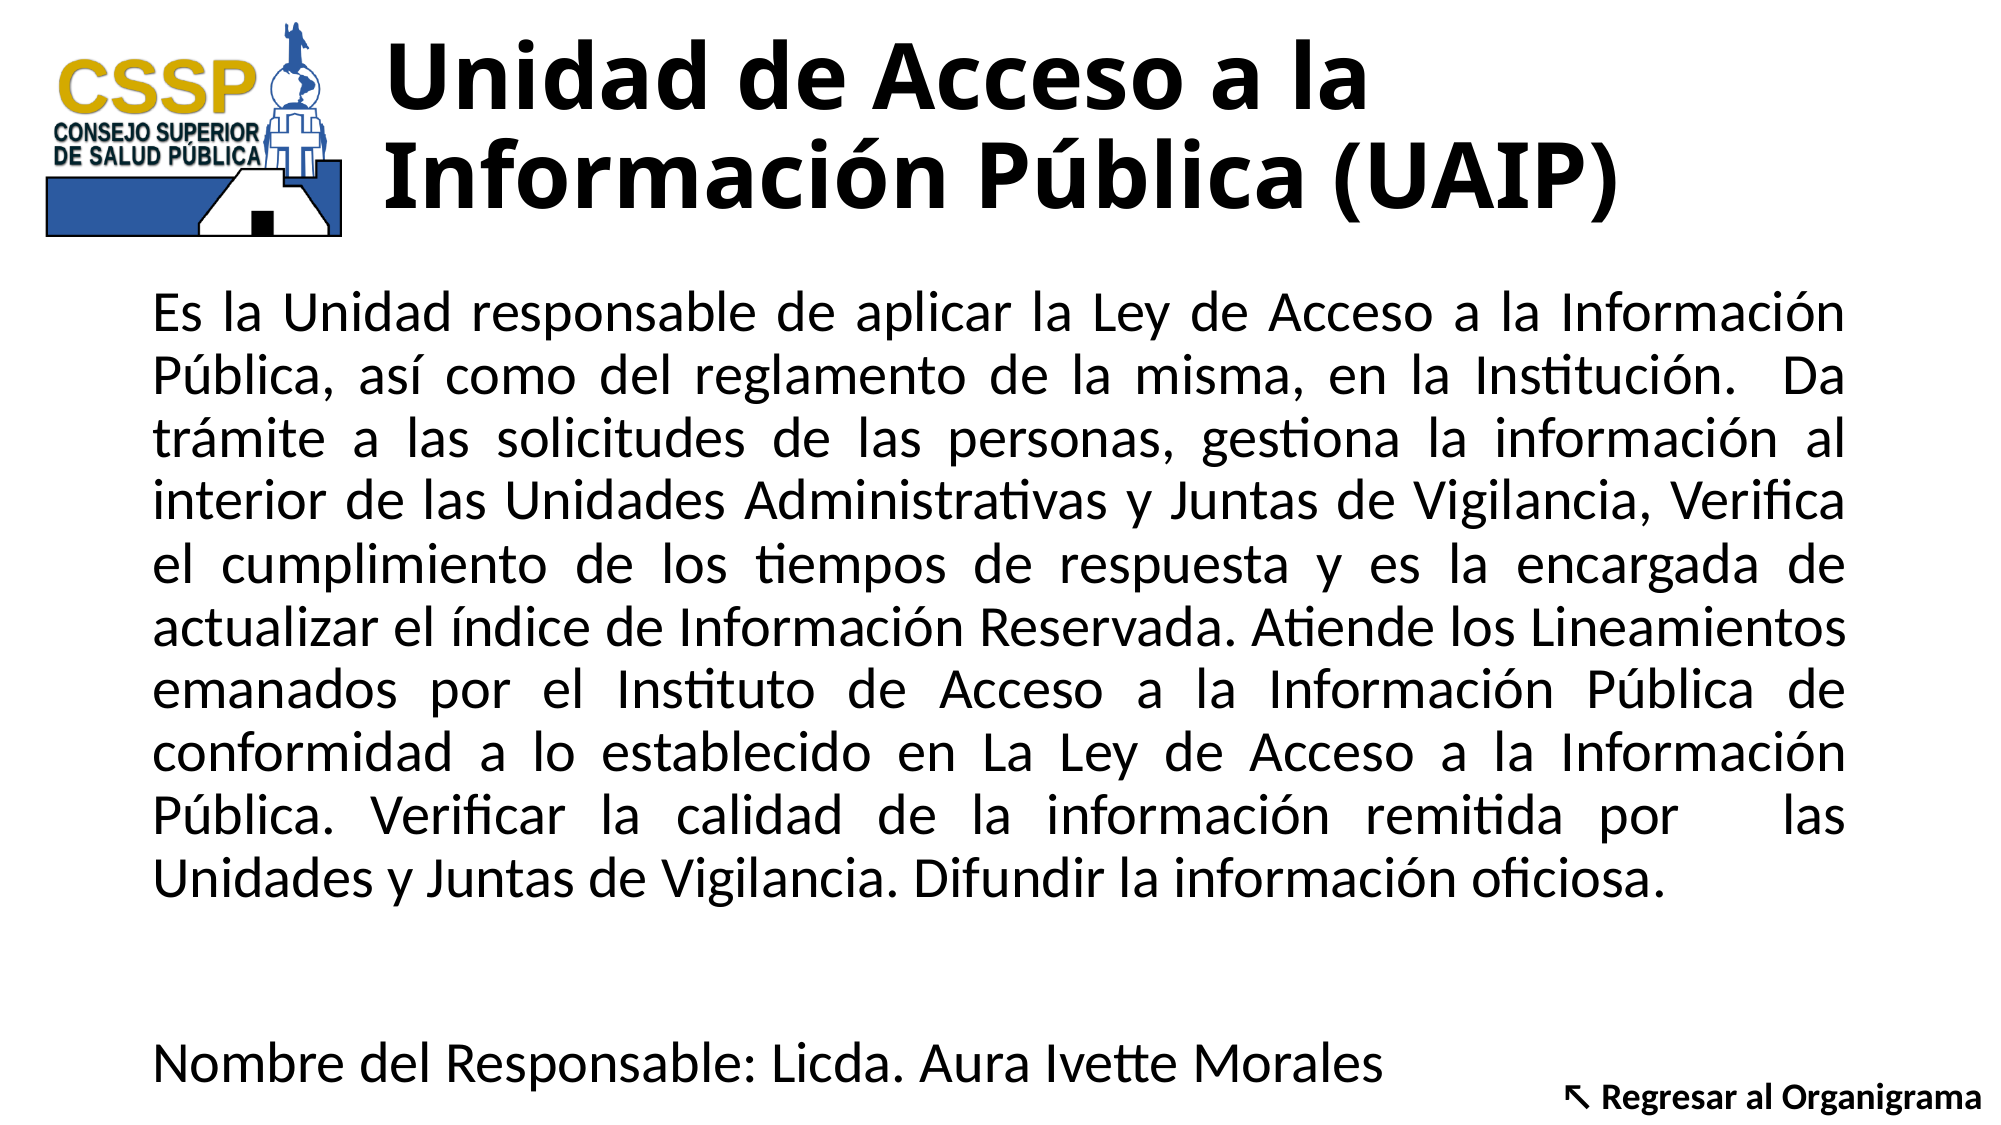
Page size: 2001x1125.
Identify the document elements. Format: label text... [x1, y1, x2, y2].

text_box ↖ Regresar al Organigrama [1546, 1064, 1999, 1125]
title Unidad de Acceso a la Información Pública (UAIP) [368, 22, 1863, 241]
list Es la Unidad responsable de aplicar la Ley de Acceso a la Información Pública, así como del reglamento de la misma, en la Institución. Da trámite a las solicitudes de las personas, gestiona la información al interior de las Unidades Administrativas y Juntas de Vigilancia, Verifica el cumplimiento de los tiempos de respuesta y es la encargada de actualizar el índice de Información Reservada. Atiende los Lineamientos emanados por el Instituto de Acceso a la Información Pública de conformidad a lo establecido en La Ley de Acceso a la Información Pública. Verificar la calidad de la información remitida por las Unidades y Juntas de Vigilancia. Difundir la información oficiosa. Nombre del Responsable: Licda. Aura Ivette Morales Mujeres: 1 Hombres: 0 Total de empleados: 1 [137, 273, 1863, 1066]
picture [44, 22, 342, 237]
